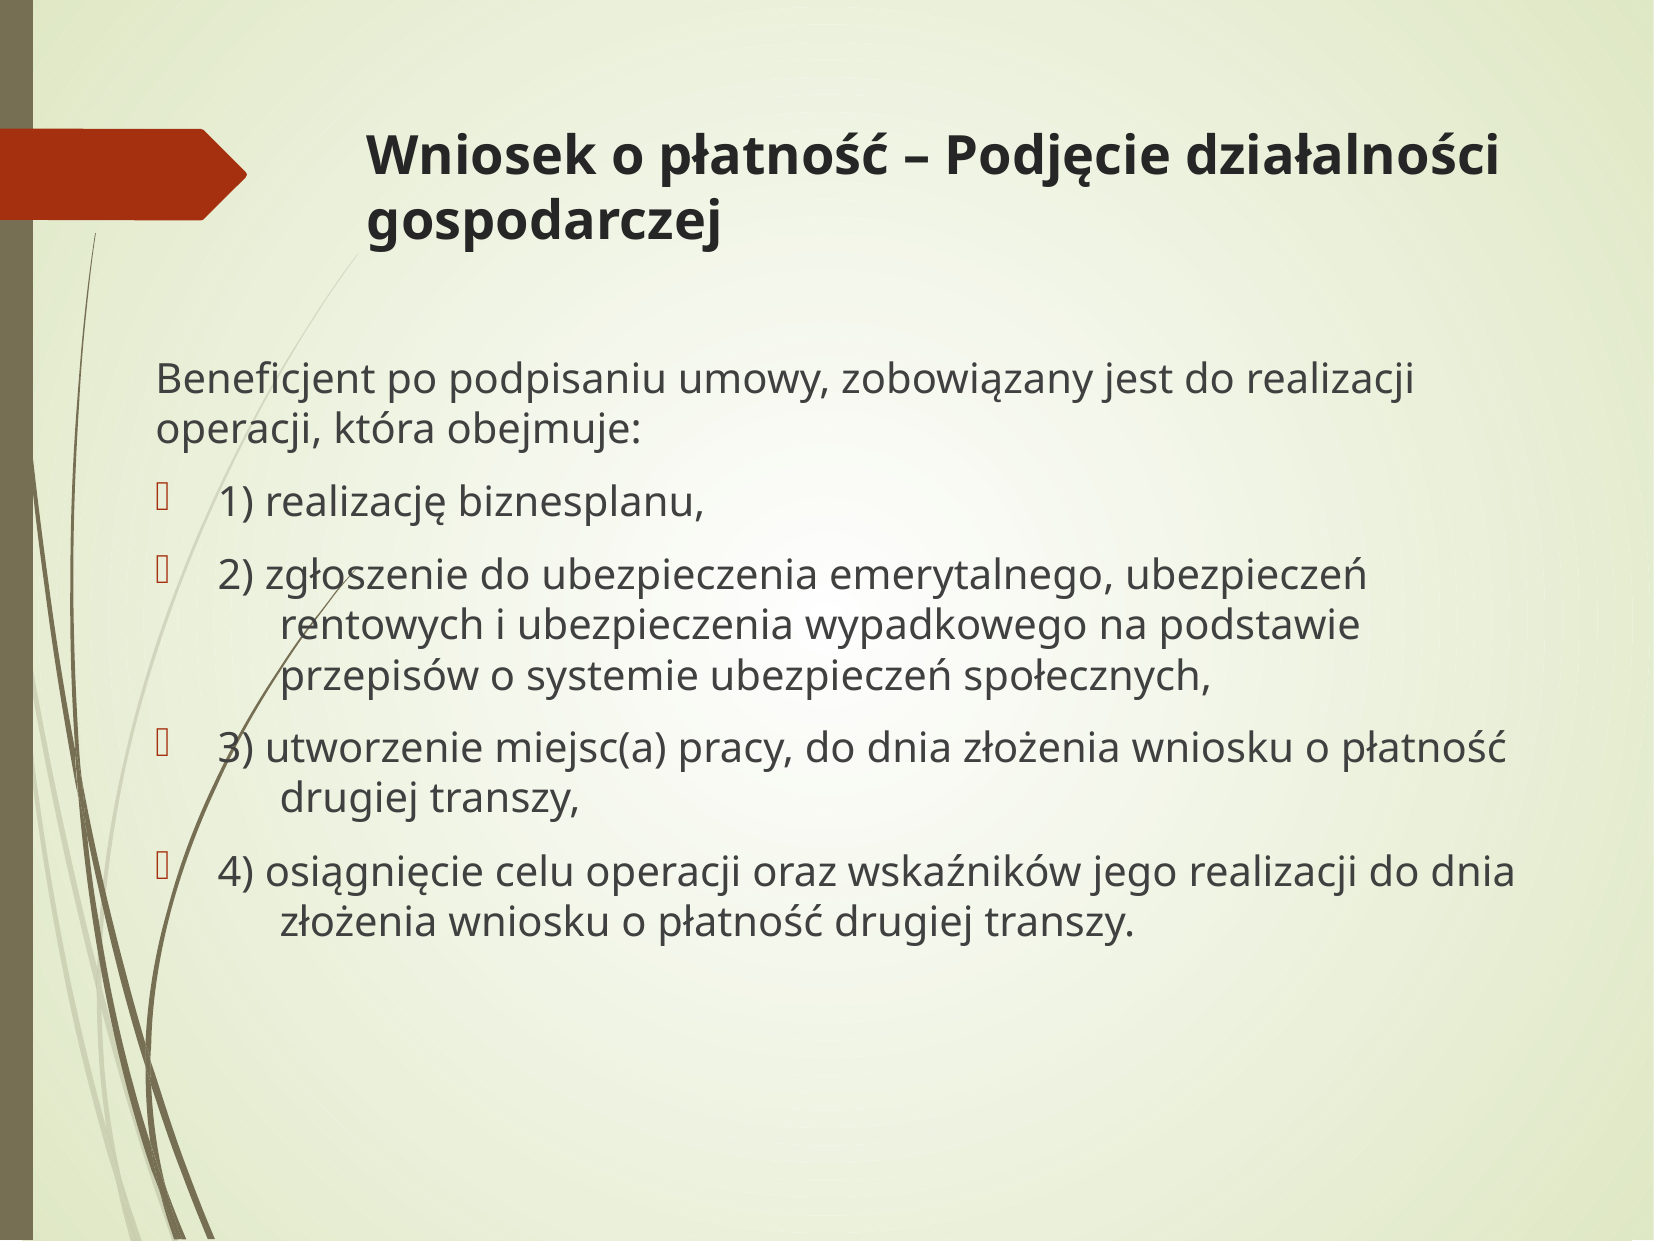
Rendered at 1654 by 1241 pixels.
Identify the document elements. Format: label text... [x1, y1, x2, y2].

title Wniosek o płatność – Podjęcie działalności gospodarczej [351, 112, 1544, 344]
list Beneficjent po podpisaniu umowy, zobowiązany jest do realizacji operacji, która obejmuje: 1) realizację biznesplanu, 2) zgłoszenie do ubezpieczenia emerytalnego, ubezpieczeń rentowych i ubezpieczenia wypadkowego na podstawie przepisów o systemie ubezpieczeń społecznych, 3) utworzenie miejsc(a) pracy, do dnia złożenia wniosku o płatność drugiej transzy, 4) osiągnięcie celu operacji oraz wskaźników jego realizacji do dnia złożenia wniosku o płatność drugiej transzy. [140, 344, 1544, 1069]
